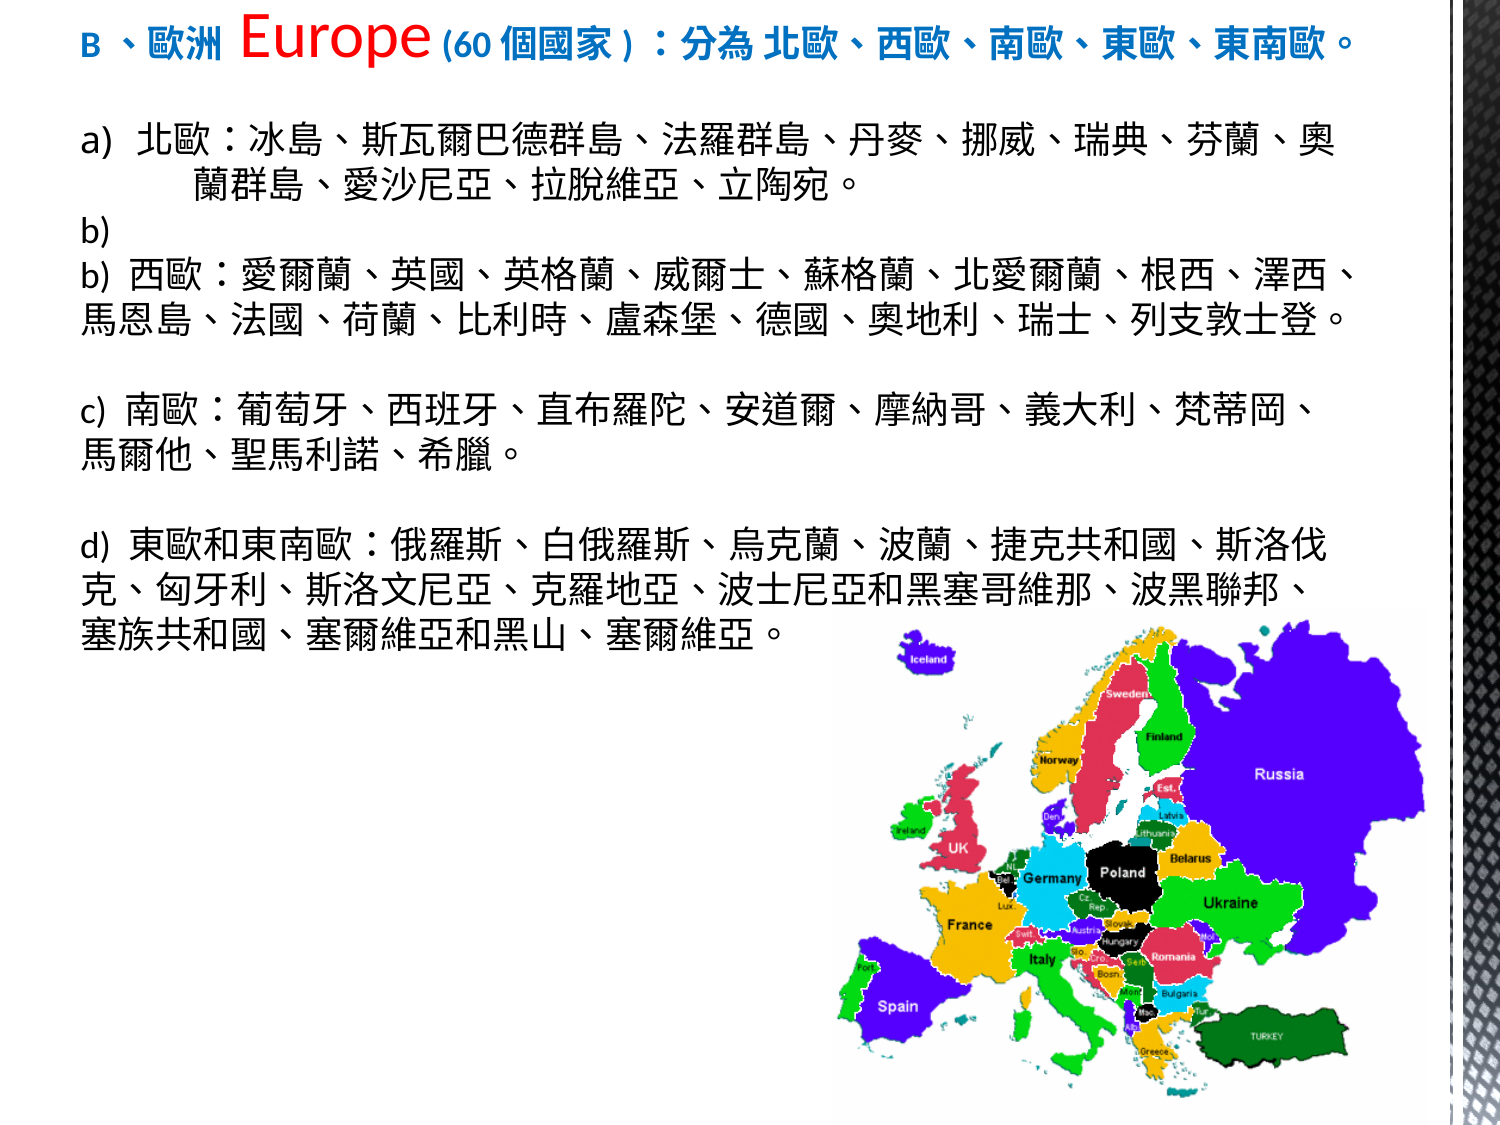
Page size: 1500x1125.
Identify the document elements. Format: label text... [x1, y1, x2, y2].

text_box B、歐洲 Europe (60個國家)：分為 北歐、西歐、南歐、東歐、東南歐。 北歐：冰島、斯瓦爾巴德群島、法羅群島、丹麥、挪威、瑞典、芬蘭、奧蘭群島、愛沙尼亞、拉脫維亞、立陶宛。 b) 西歐：愛爾蘭、英國、英格蘭、威爾士、蘇格蘭、北愛爾蘭、根西、澤西、馬恩島、法國、荷蘭、比利時、盧森堡、德國、奧地利、瑞士、列支敦士登。 c) 南歐：葡萄牙、西班牙、直布羅陀、安道爾、摩納哥、義大利、梵蒂岡、馬爾他、聖馬利諾、希臘。 d) 東歐和東南歐：俄羅斯、白俄羅斯、烏克蘭、波蘭、捷克共和國、斯洛伐克、匈牙利、斯洛文尼亞、克羅地亞、波士尼亞和黑塞哥維那、波黑聯邦、塞族共和國、塞爾維亞和黑山、塞爾維亞。 [65, 0, 1352, 664]
picture [832, 609, 1428, 1125]
